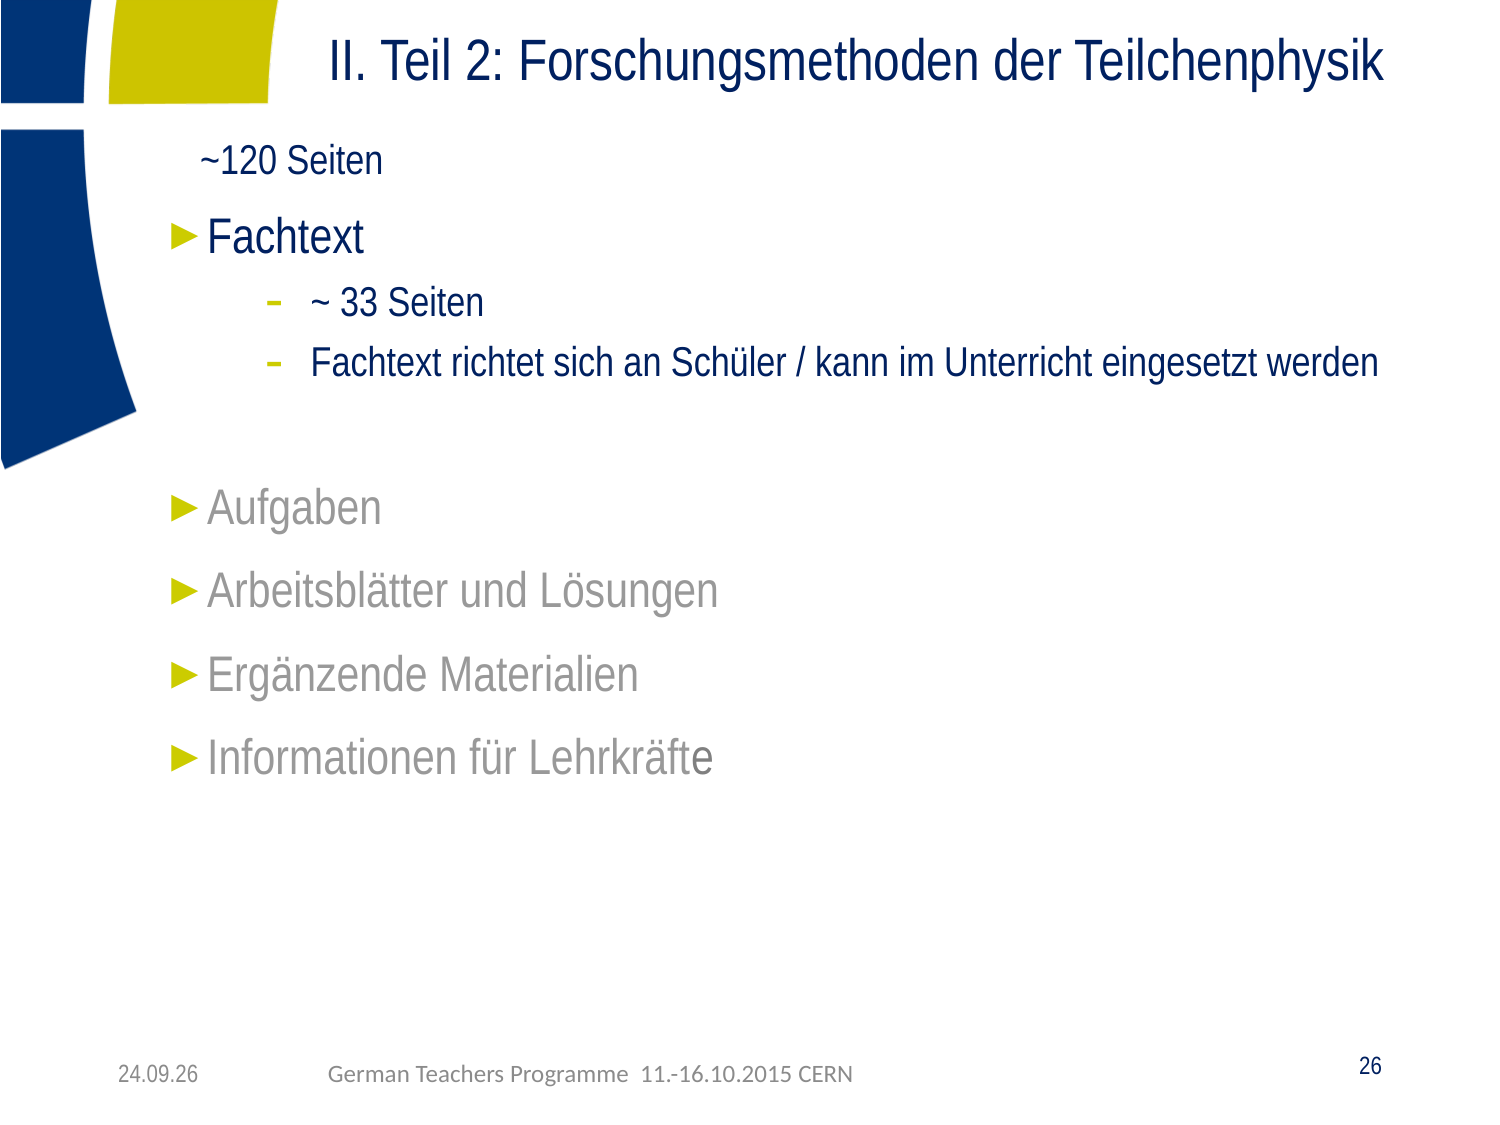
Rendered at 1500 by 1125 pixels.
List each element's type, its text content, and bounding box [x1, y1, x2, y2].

slide_number <Foliennummer> [1059, 1042, 1397, 1103]
slide_number 14.10.15 [103, 1042, 290, 1103]
footer German Teachers Programme 11.-16.10.2015 CERN [312, 1042, 987, 1103]
list ~120 Seiten Fachtext ~ 33 Seiten Fachtext richtet sich an Schüler / kann im Unterricht eingesetzt werden Aufgaben Arbeitsblätter und Lösungen Ergänzende Materialien Informationen für Lehrkräfte [147, 125, 1447, 1036]
picture [0, 0, 1500, 1125]
title II. Teil 2: Forschungsmethoden der Teilchenphysik [313, 0, 1465, 114]
